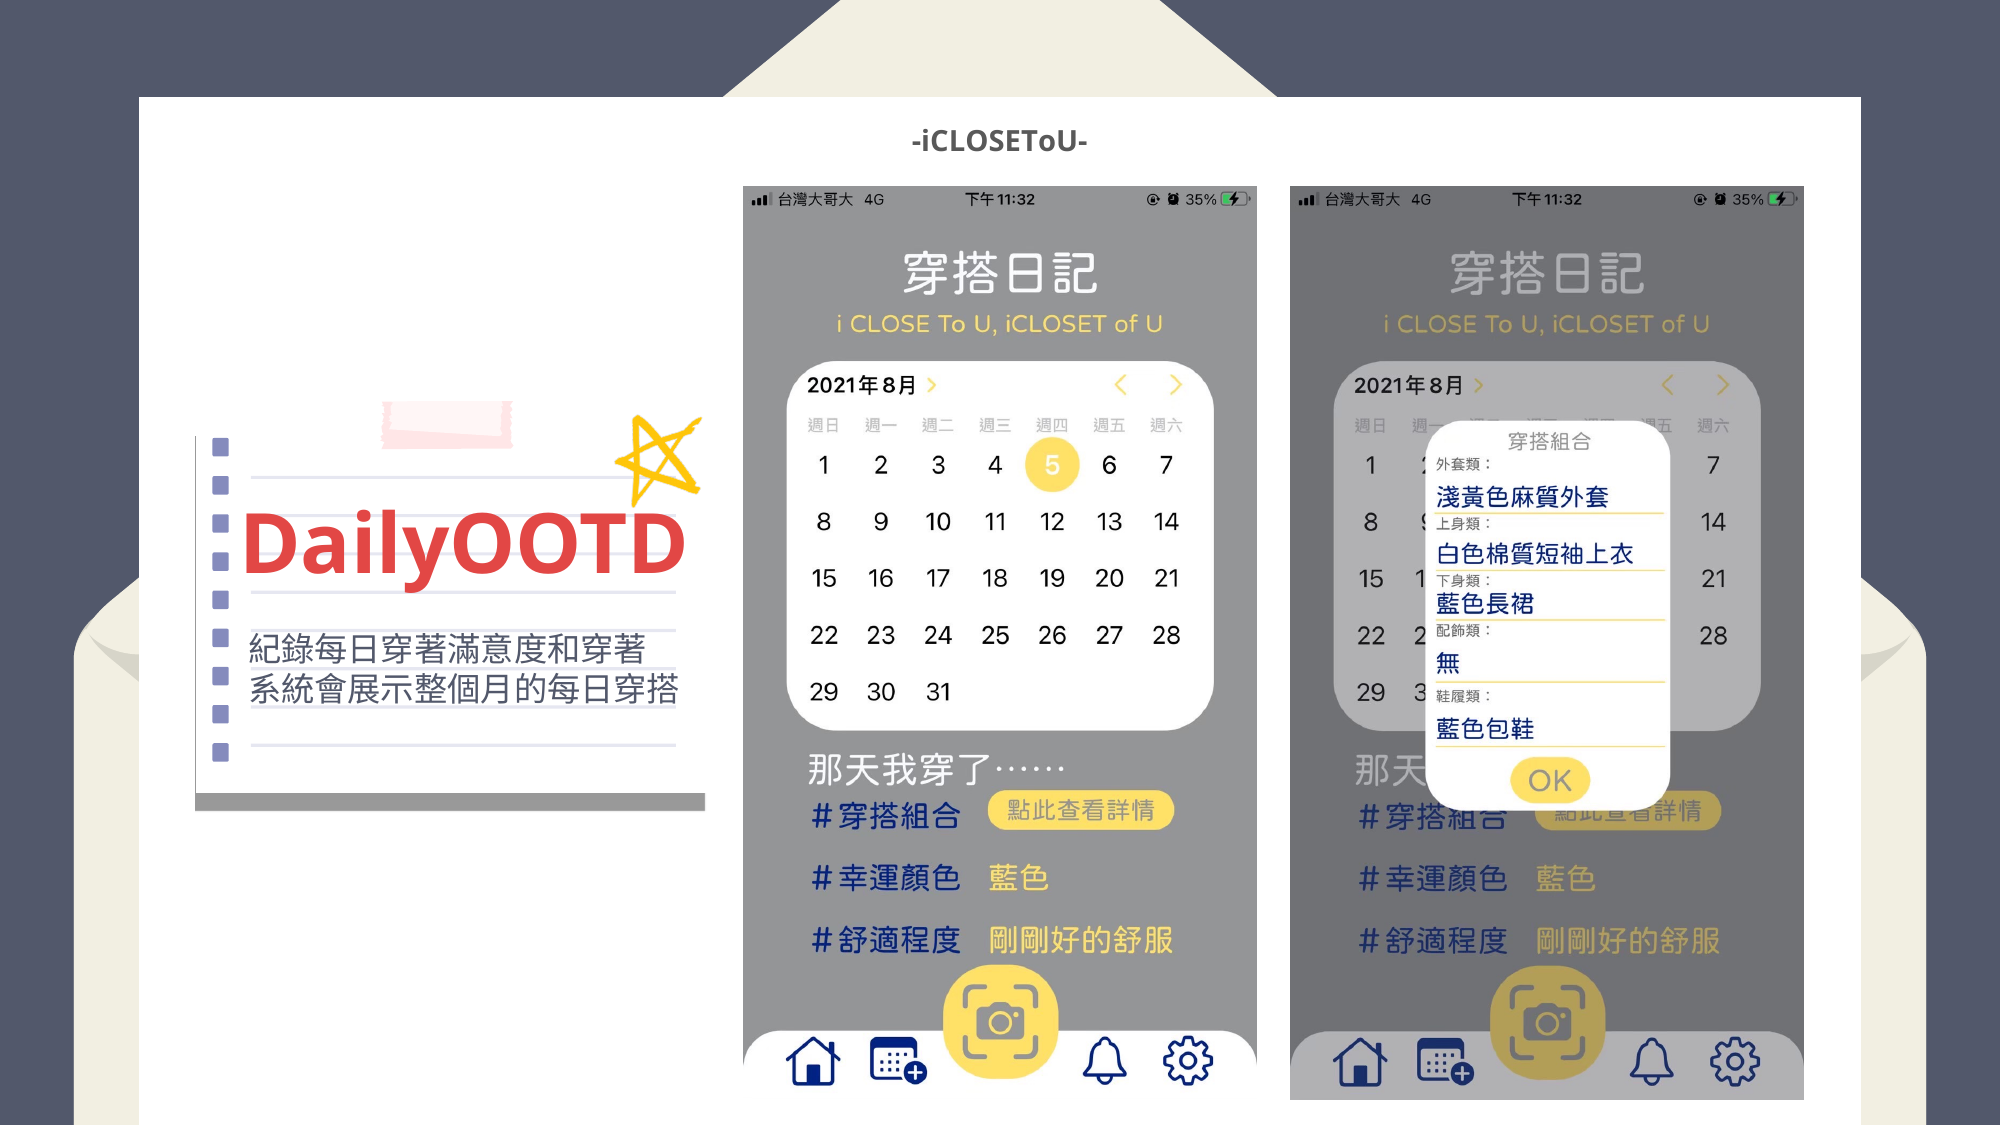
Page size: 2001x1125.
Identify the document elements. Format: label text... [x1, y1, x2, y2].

picture [604, 409, 709, 514]
text_box [73, 577, 139, 1125]
text_box [1861, 577, 1927, 1125]
picture [1290, 186, 1804, 1100]
text_box -iCLOSEToU- [139, 97, 1861, 1125]
text_box DailyOOTD [224, 482, 711, 599]
text_box [722, 0, 1278, 97]
text_box 紀錄每日穿著滿意度和穿著 系統會展示整個月的每日穿搭 [233, 620, 701, 717]
picture [743, 186, 1257, 1099]
text_box [196, 382, 707, 793]
